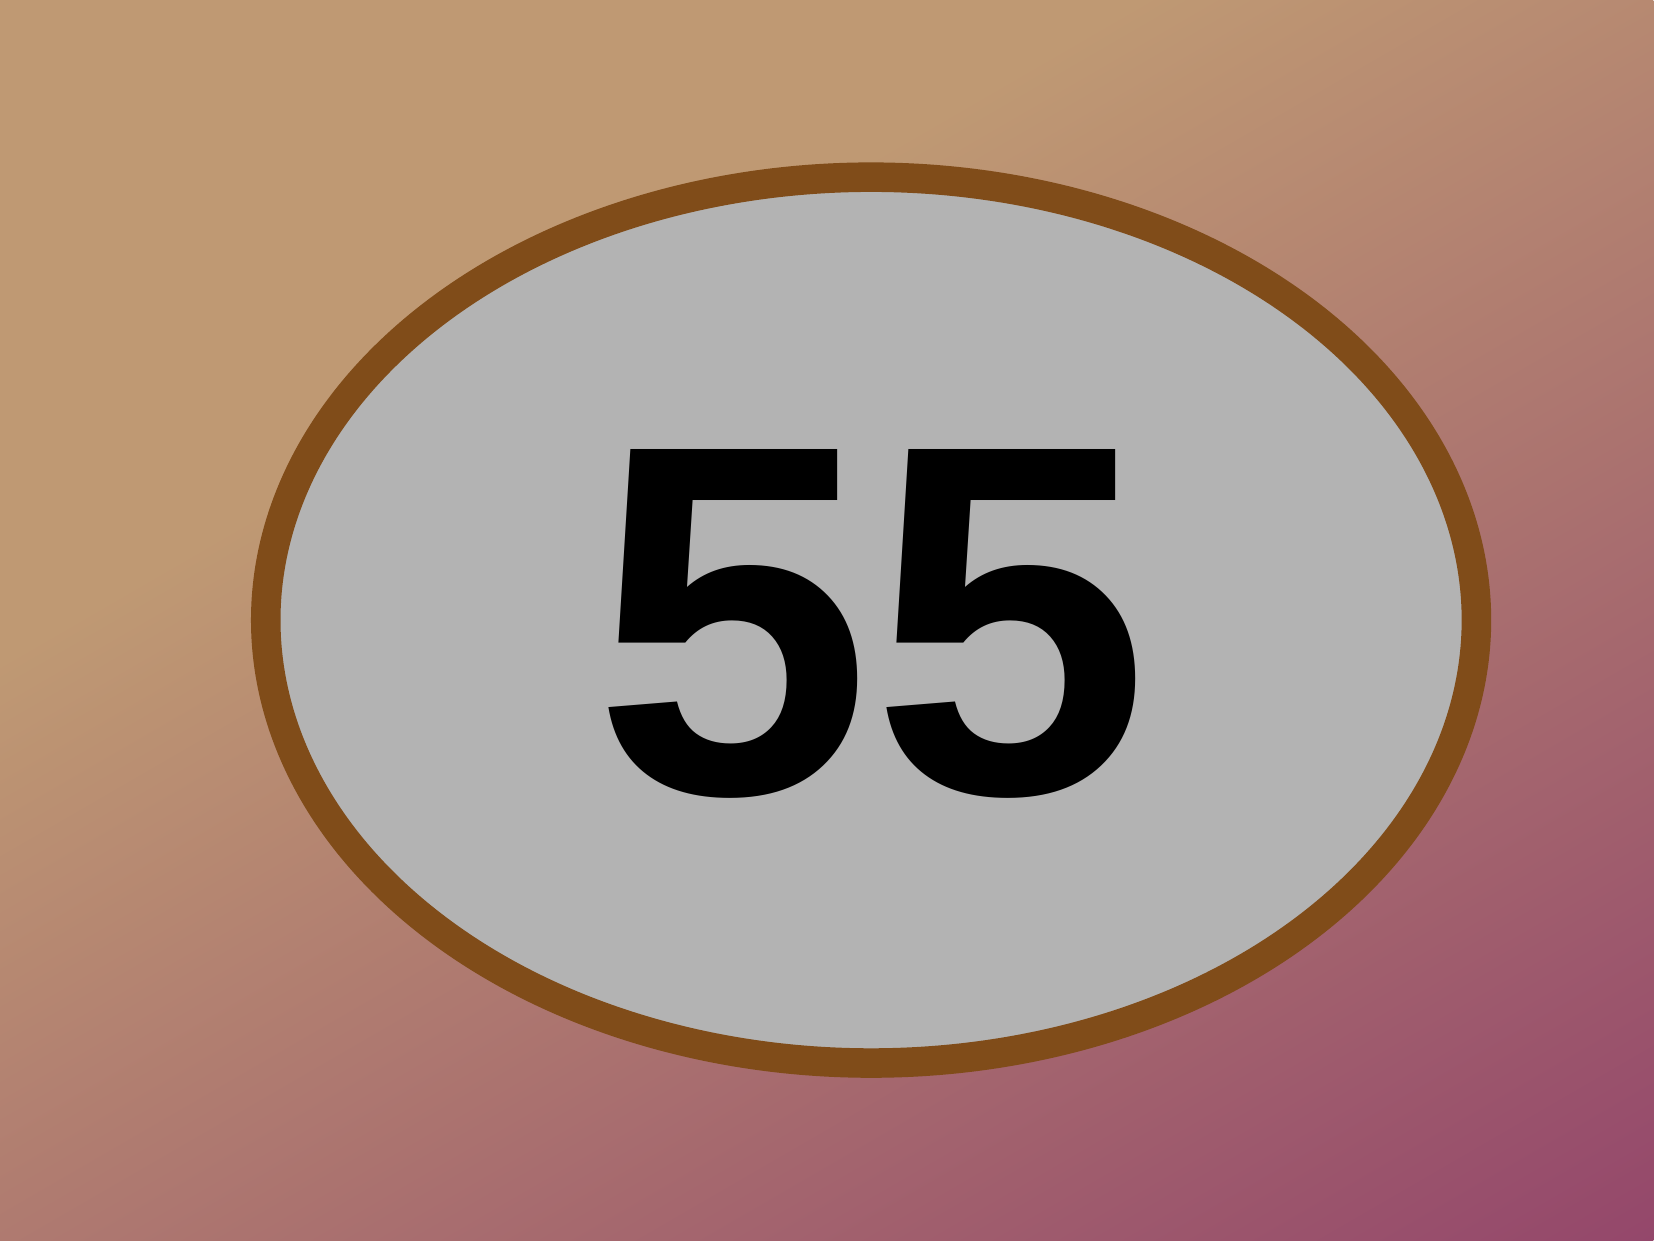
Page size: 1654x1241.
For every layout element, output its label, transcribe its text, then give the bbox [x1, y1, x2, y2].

text_box 55 [265, 177, 1477, 1064]
